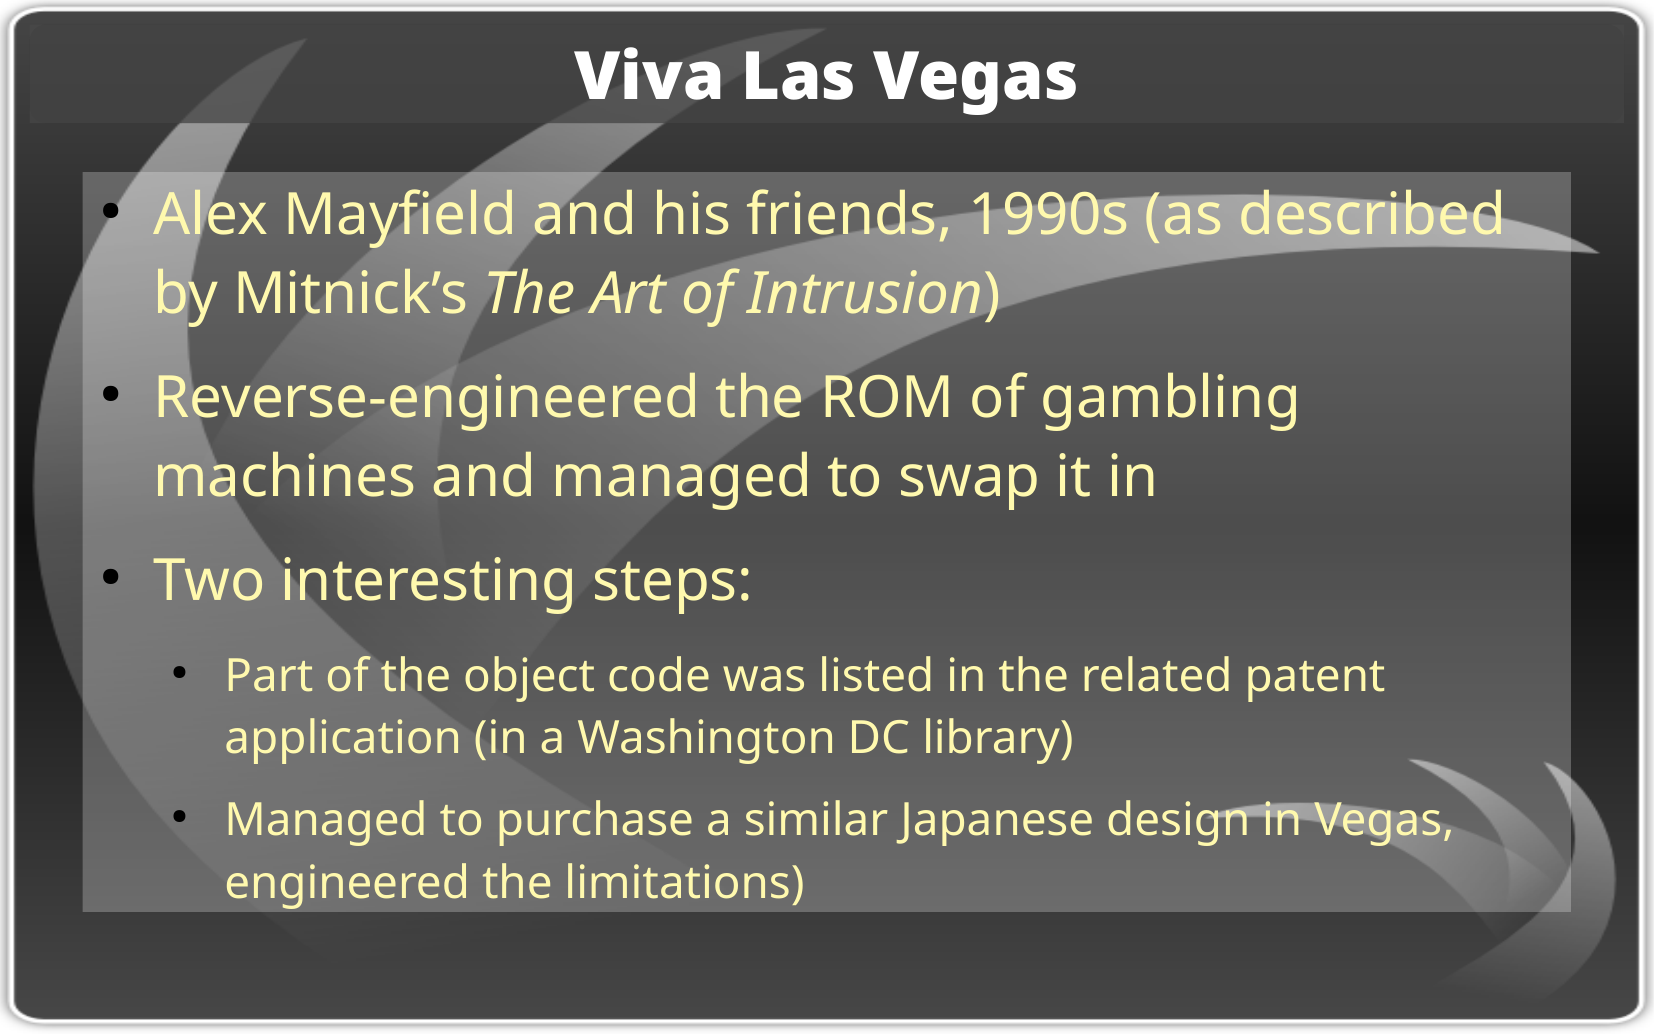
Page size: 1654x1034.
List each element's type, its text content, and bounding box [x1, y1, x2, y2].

list Alex Mayfield and his friends, 1990s (as described by Mitnick’s The Art of Intrusion) Reverse-engineered the ROM of gambling machines and managed to swap it in Two interesting steps: Part of the object code was listed in the related patent application (in a Washington DC library) Managed to purchase a similar Japanese design in Vegas, engineered the limitations) [82, 172, 1571, 892]
picture [0, 0, 1654, 1034]
title Viva Las Vegas [29, 24, 1625, 124]
